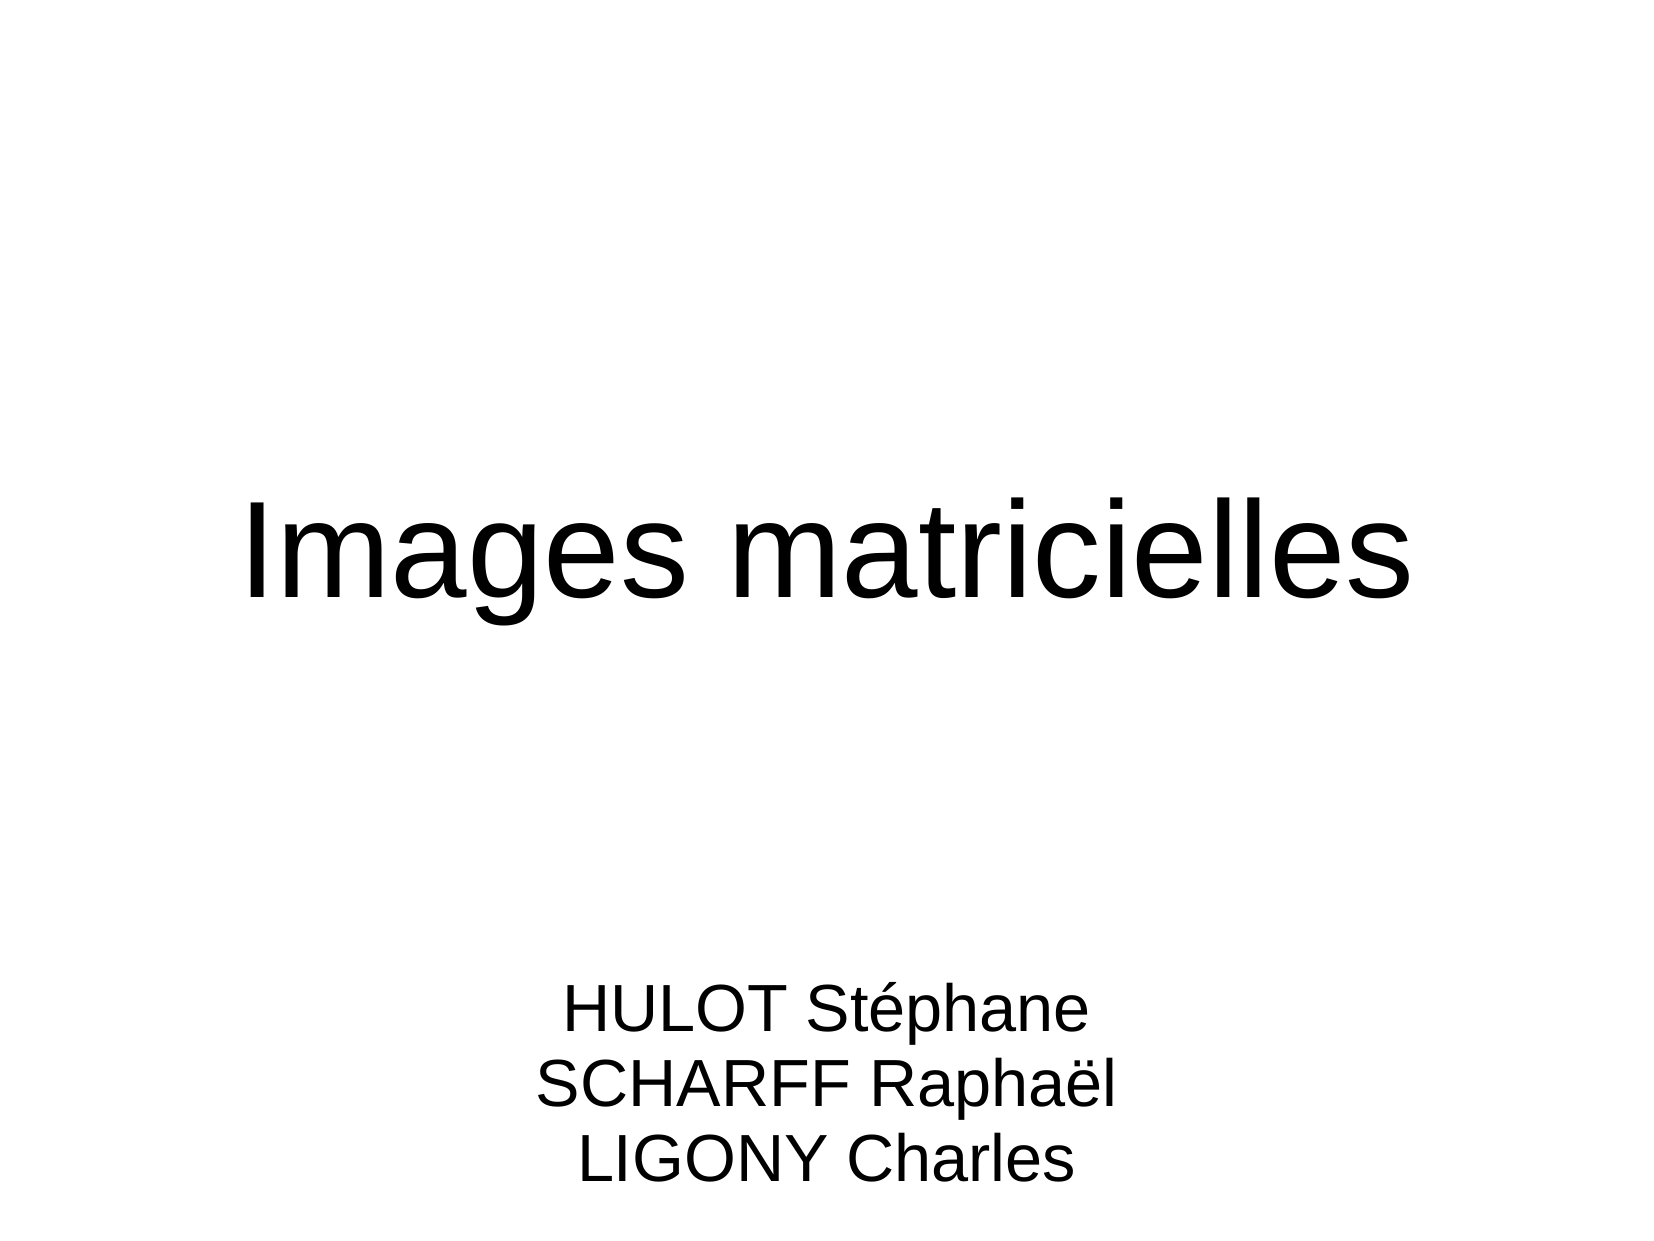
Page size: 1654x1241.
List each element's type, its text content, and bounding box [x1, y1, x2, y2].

title Images matricielles [82, 49, 1571, 971]
subtitle HULOT Stéphane SCHARFF Raphaël LIGONY Charles [82, 971, 1571, 1196]
